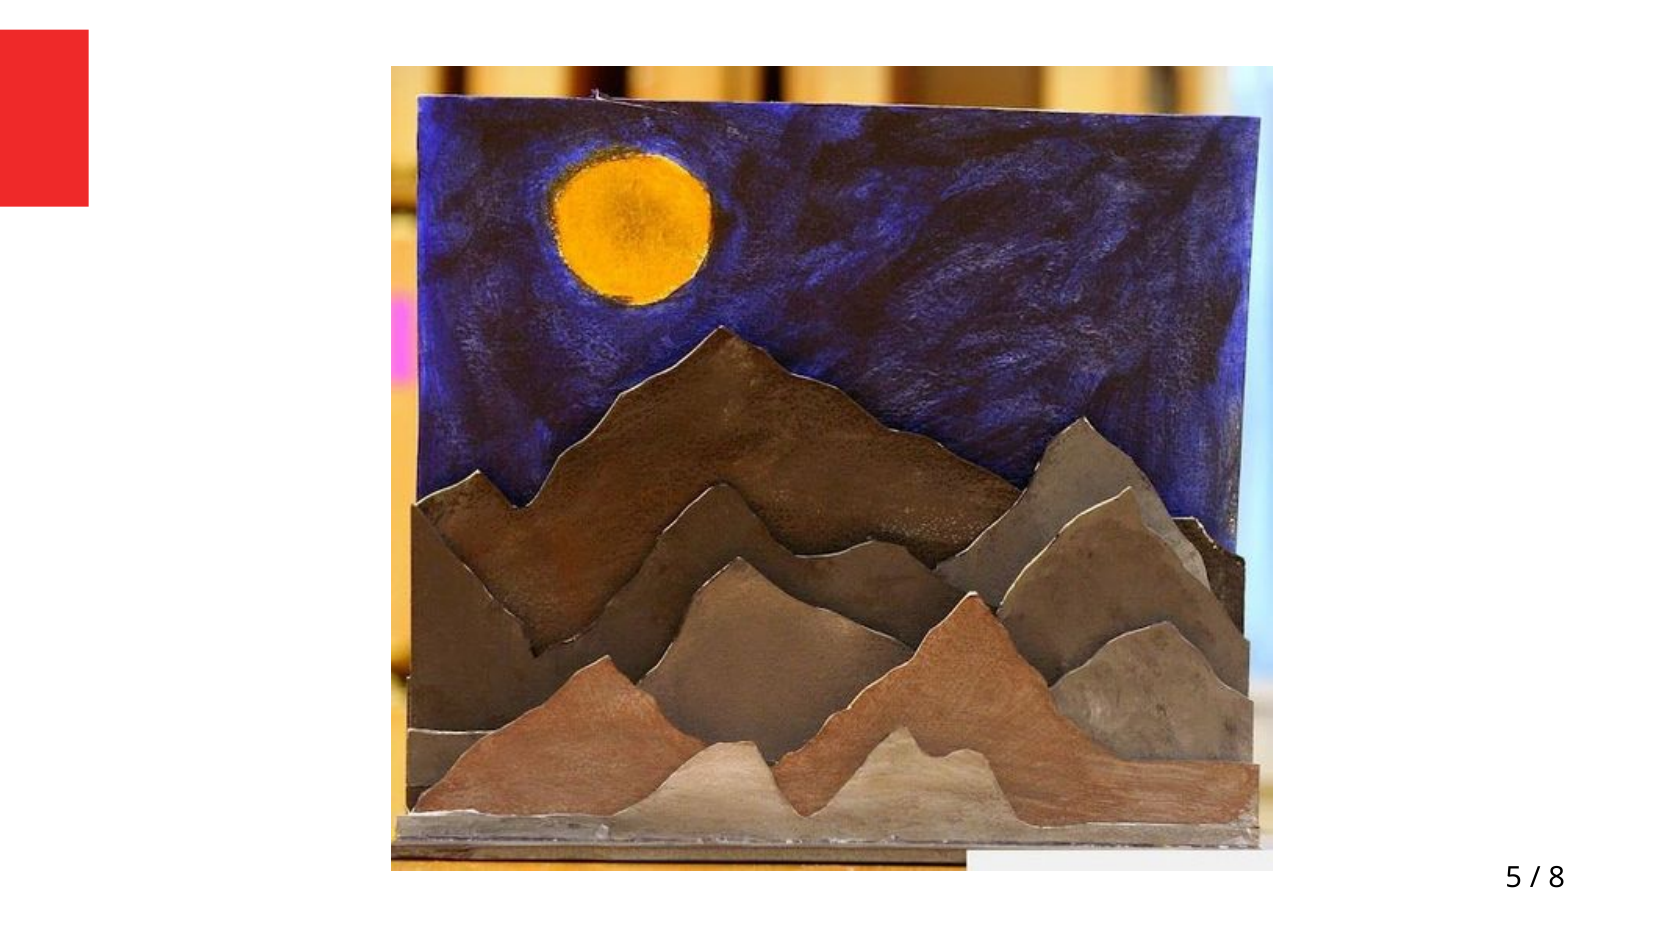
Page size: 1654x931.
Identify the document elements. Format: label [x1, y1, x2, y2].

picture [391, 66, 1273, 872]
